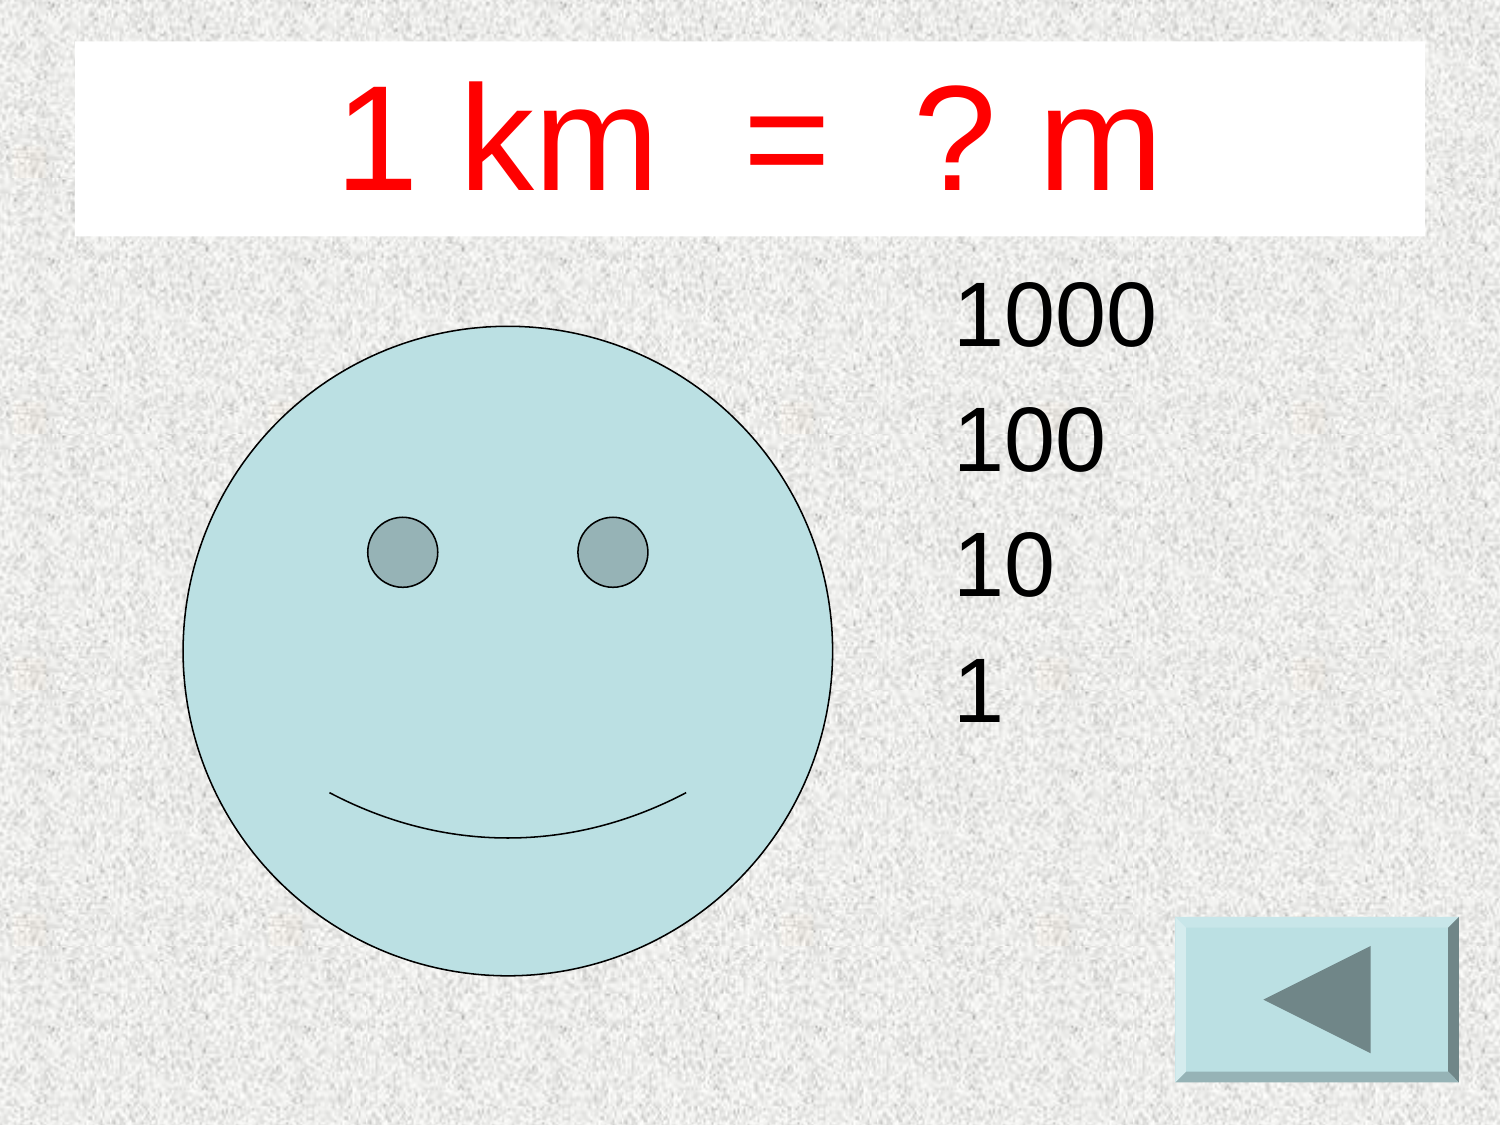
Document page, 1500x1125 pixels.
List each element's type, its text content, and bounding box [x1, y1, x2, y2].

text_box [183, 326, 833, 976]
title 1 km = ? m [75, 41, 1426, 237]
picture [0, 0, 1500, 1125]
list 1000 100 10 1 [938, 255, 1235, 998]
text_box [1176, 916, 1459, 1083]
